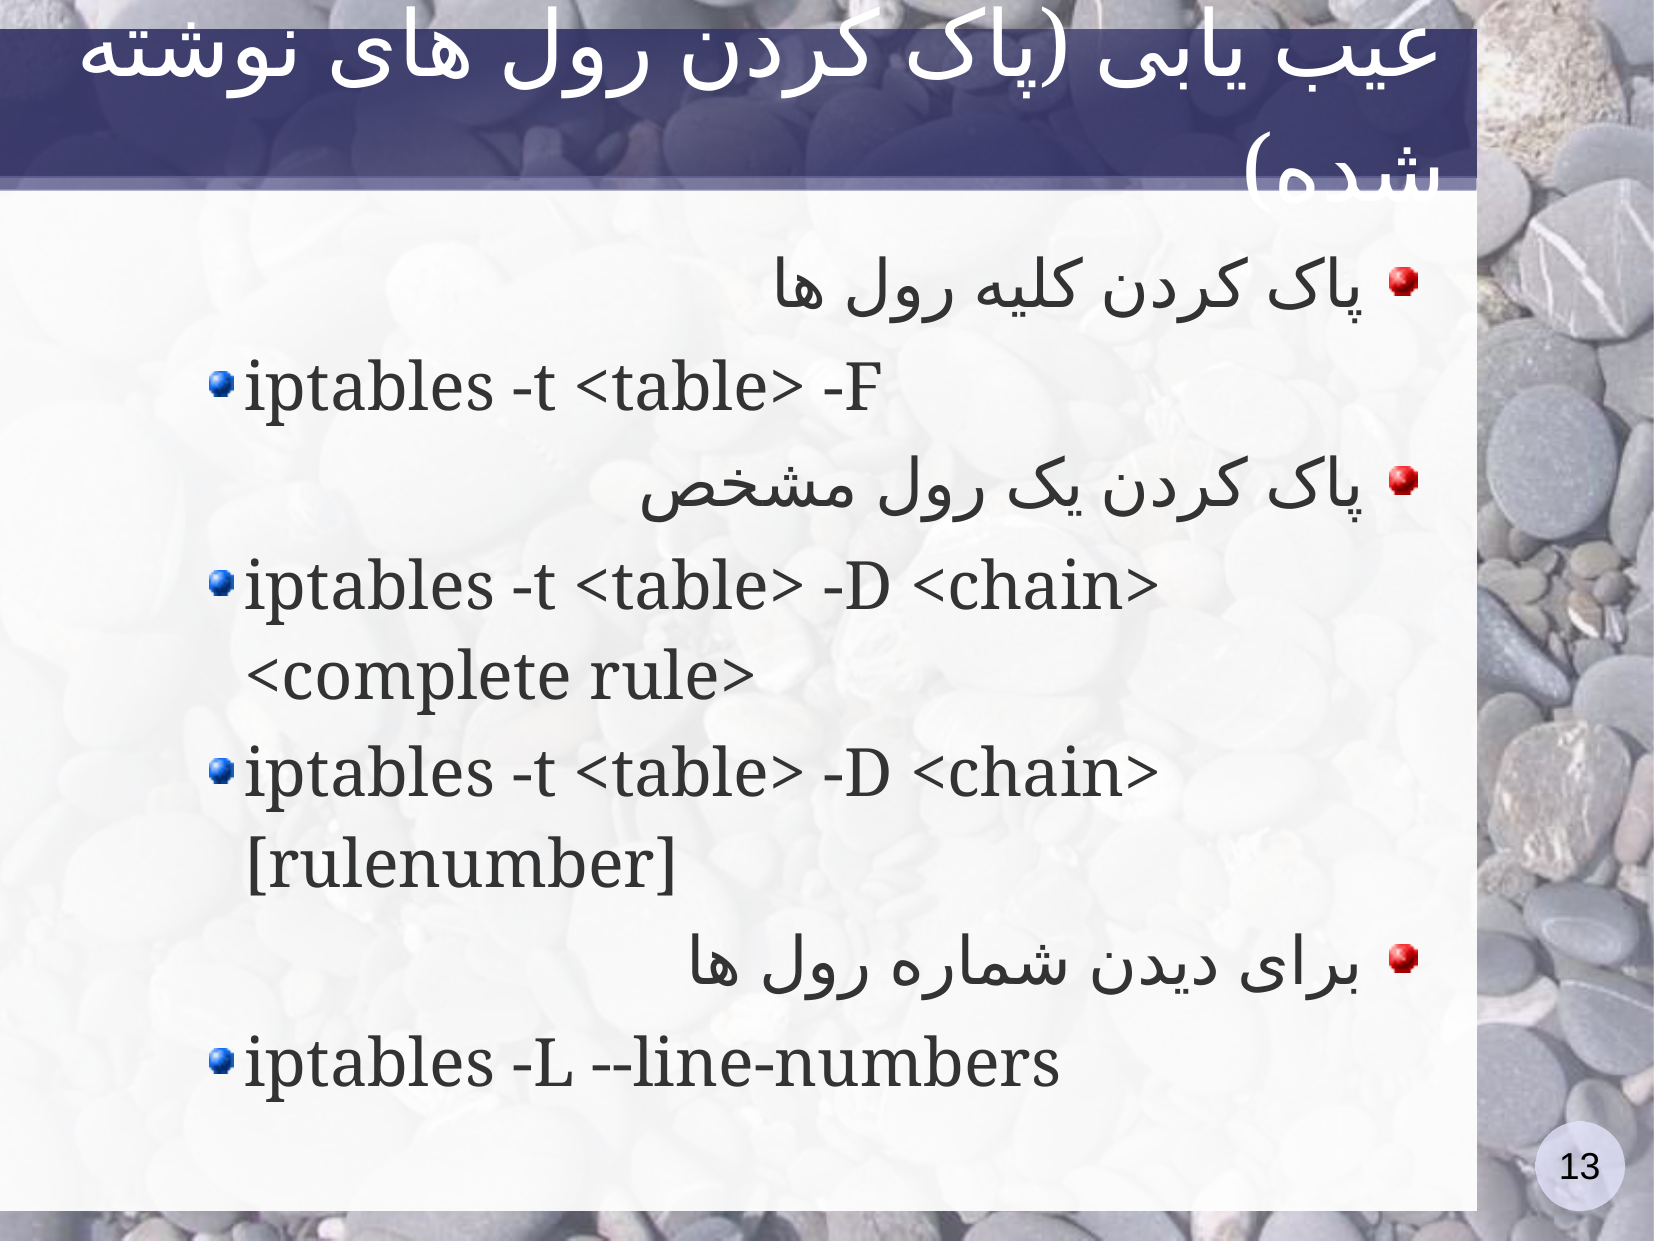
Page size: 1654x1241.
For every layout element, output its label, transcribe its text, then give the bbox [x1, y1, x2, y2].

title عیب یابی (پاک کردن رول های نوشته شده) [29, 34, 1447, 173]
list پاک کردن کلیه رول ها iptables -t <table> -F پاک کردن یک رول مشخص iptables -t <table> -D <chain> <complete rule> iptables -t <table> -D <chain> [rulenumber] برای دیدن شماره رول ها iptables -L --line-numbers [59, 236, 1418, 1182]
